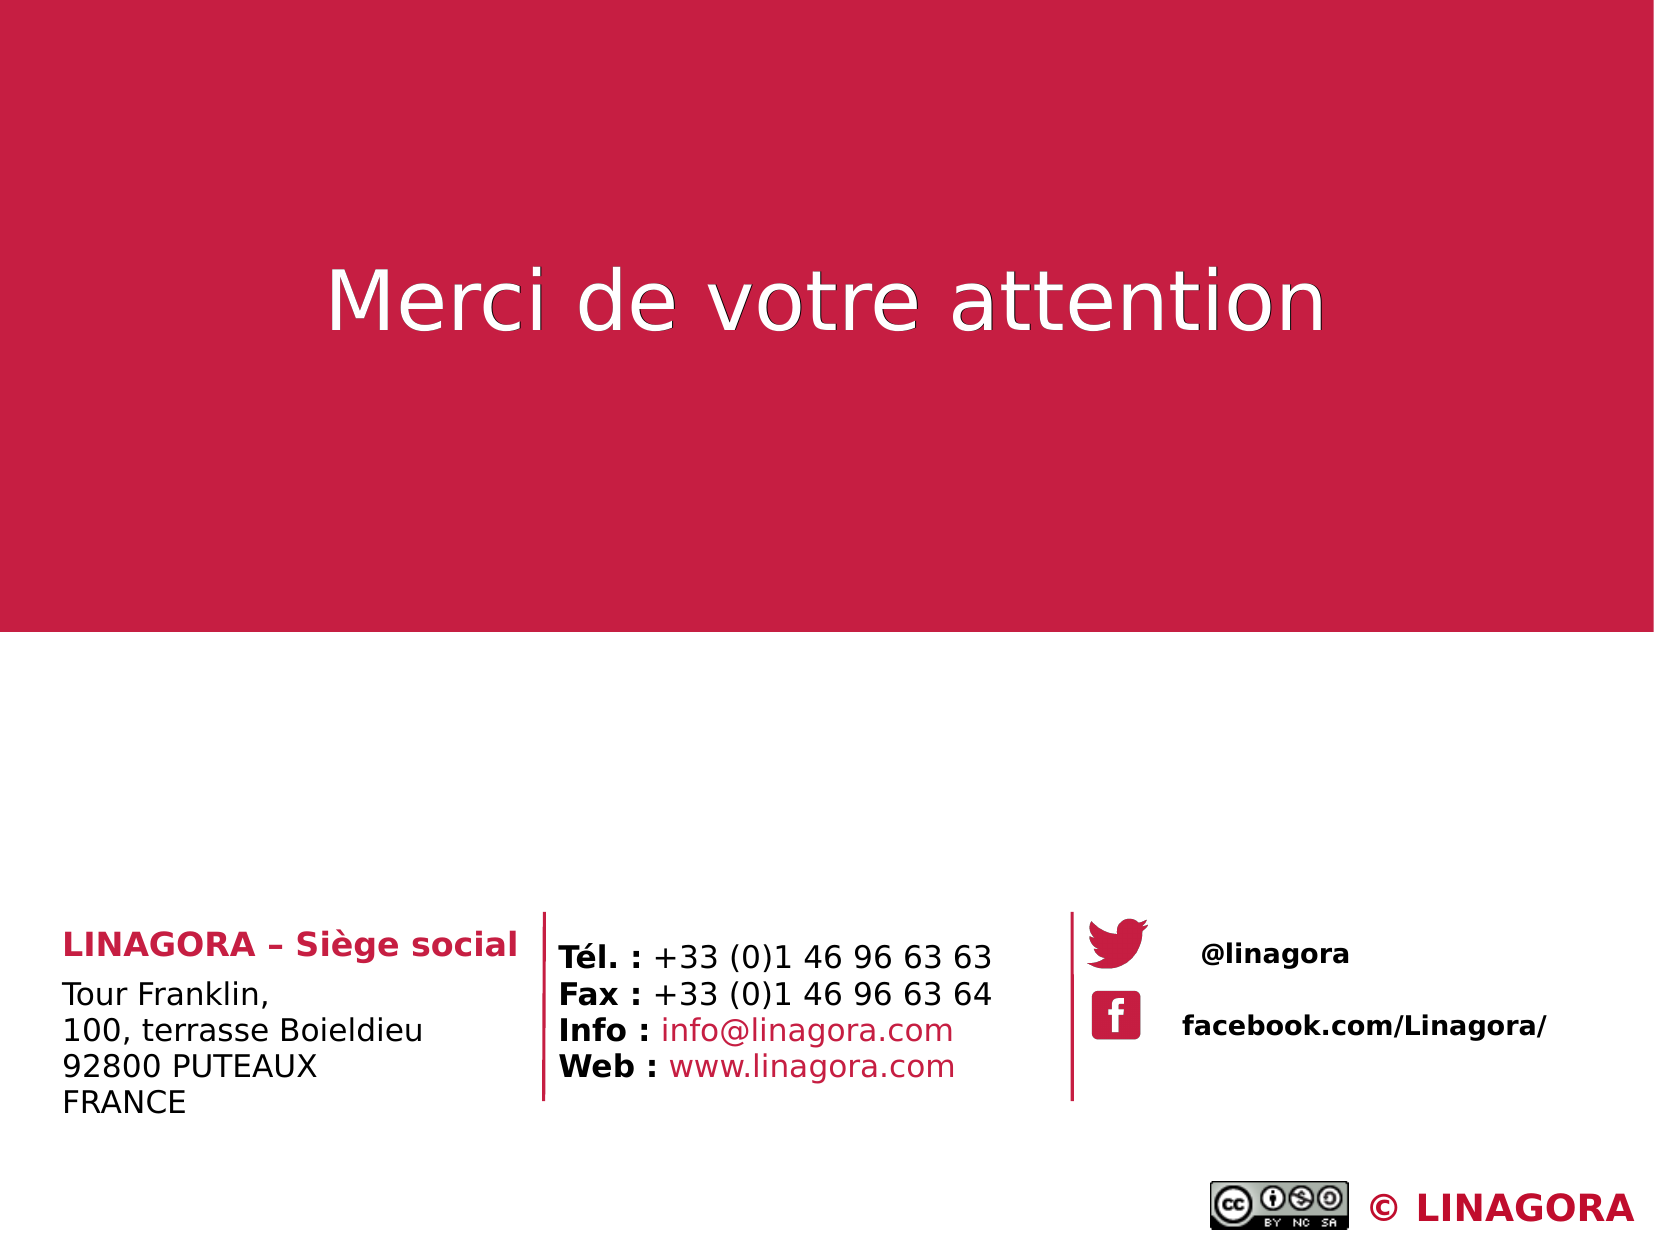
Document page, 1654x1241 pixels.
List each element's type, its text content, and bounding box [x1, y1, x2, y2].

text_box © LINAGORA [1350, 1179, 1650, 1238]
title Merci de votre attention [82, 35, 1571, 567]
picture [1210, 1181, 1349, 1230]
picture [1087, 913, 1148, 974]
picture [1086, 985, 1146, 1045]
text_box @linagora [1133, 921, 1418, 986]
text_box facebook.com/Linagora/ [1133, 993, 1595, 1058]
text_box LINAGORA – Siège social Tour Franklin, 100, terrasse Boieldieu 92800 PUTEAUX FRANCE [47, 917, 544, 1130]
text_box Tél. : +33 (0)1 46 96 63 63 Fax : +33 (0)1 46 96 63 64 Info : info@linagora.com Web : www.linagora.com [543, 926, 1033, 1098]
